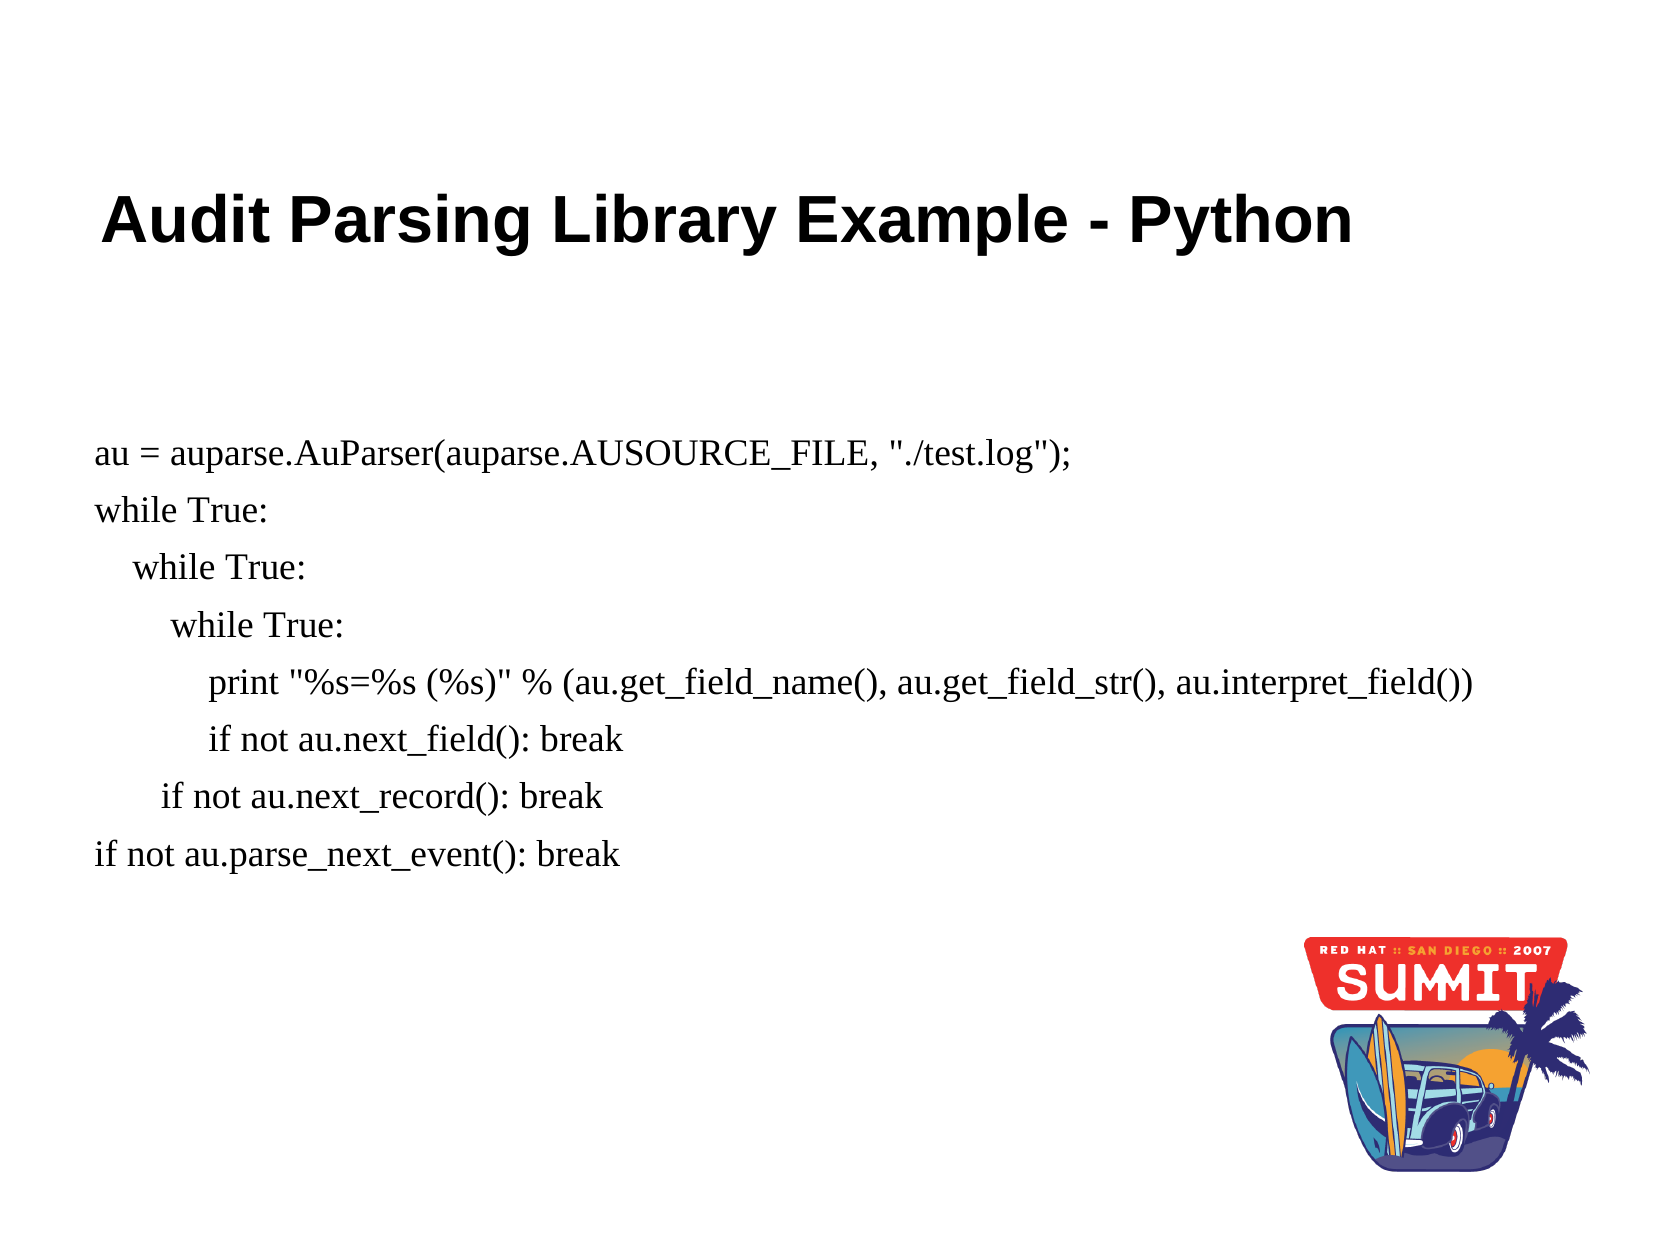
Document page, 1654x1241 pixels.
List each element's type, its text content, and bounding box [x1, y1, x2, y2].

title Audit Parsing Library Example - Python [100, 164, 1506, 275]
subtitle au = auparse.AuParser(auparse.AUSOURCE_FILE, "./test.log"); while True: while True: while True: print "%s=%s (%s)" % (au.get_field_name(), au.get_field_str(), au.interpret_field()) if not au.next_field(): break if not au.next_record(): break if not au.parse_next_event(): break [94, 304, 1500, 1174]
picture [1500, 937, 1590, 1172]
